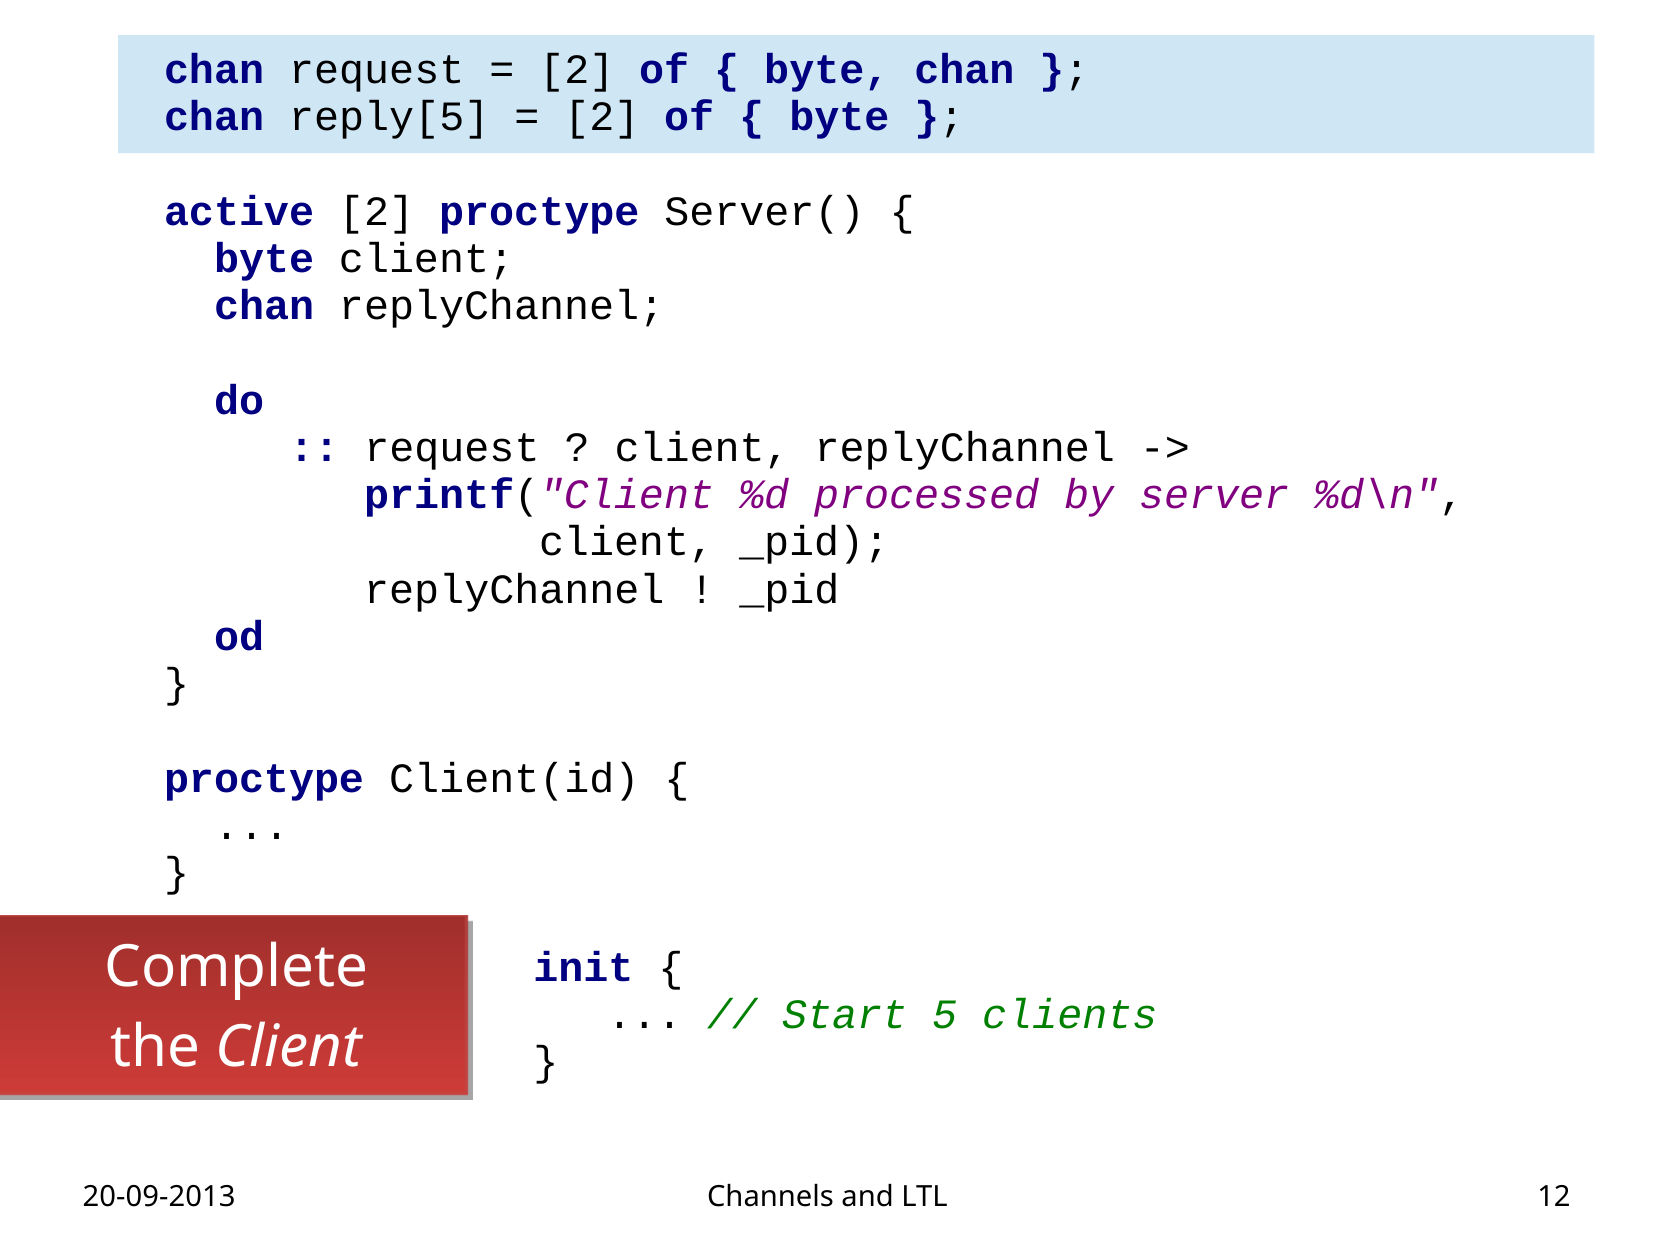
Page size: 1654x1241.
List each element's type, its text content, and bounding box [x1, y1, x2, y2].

text_box chan request = [2] of { byte, chan }; chan reply[5] = [2] of { byte }; active [2] proctype Server() { byte client; chan replyChannel; do :: request ? client, replyChannel -> printf("Client %d processed by server %d\n", client, _pid); replyChannel ! _pid od } proctype Client(id) { ... } init { ... // Start 5 clients } [149, 41, 1505, 1096]
text_box [118, 35, 1595, 154]
title Complete the Client [0, 915, 149, 1093]
picture [0, 1093, 473, 1100]
